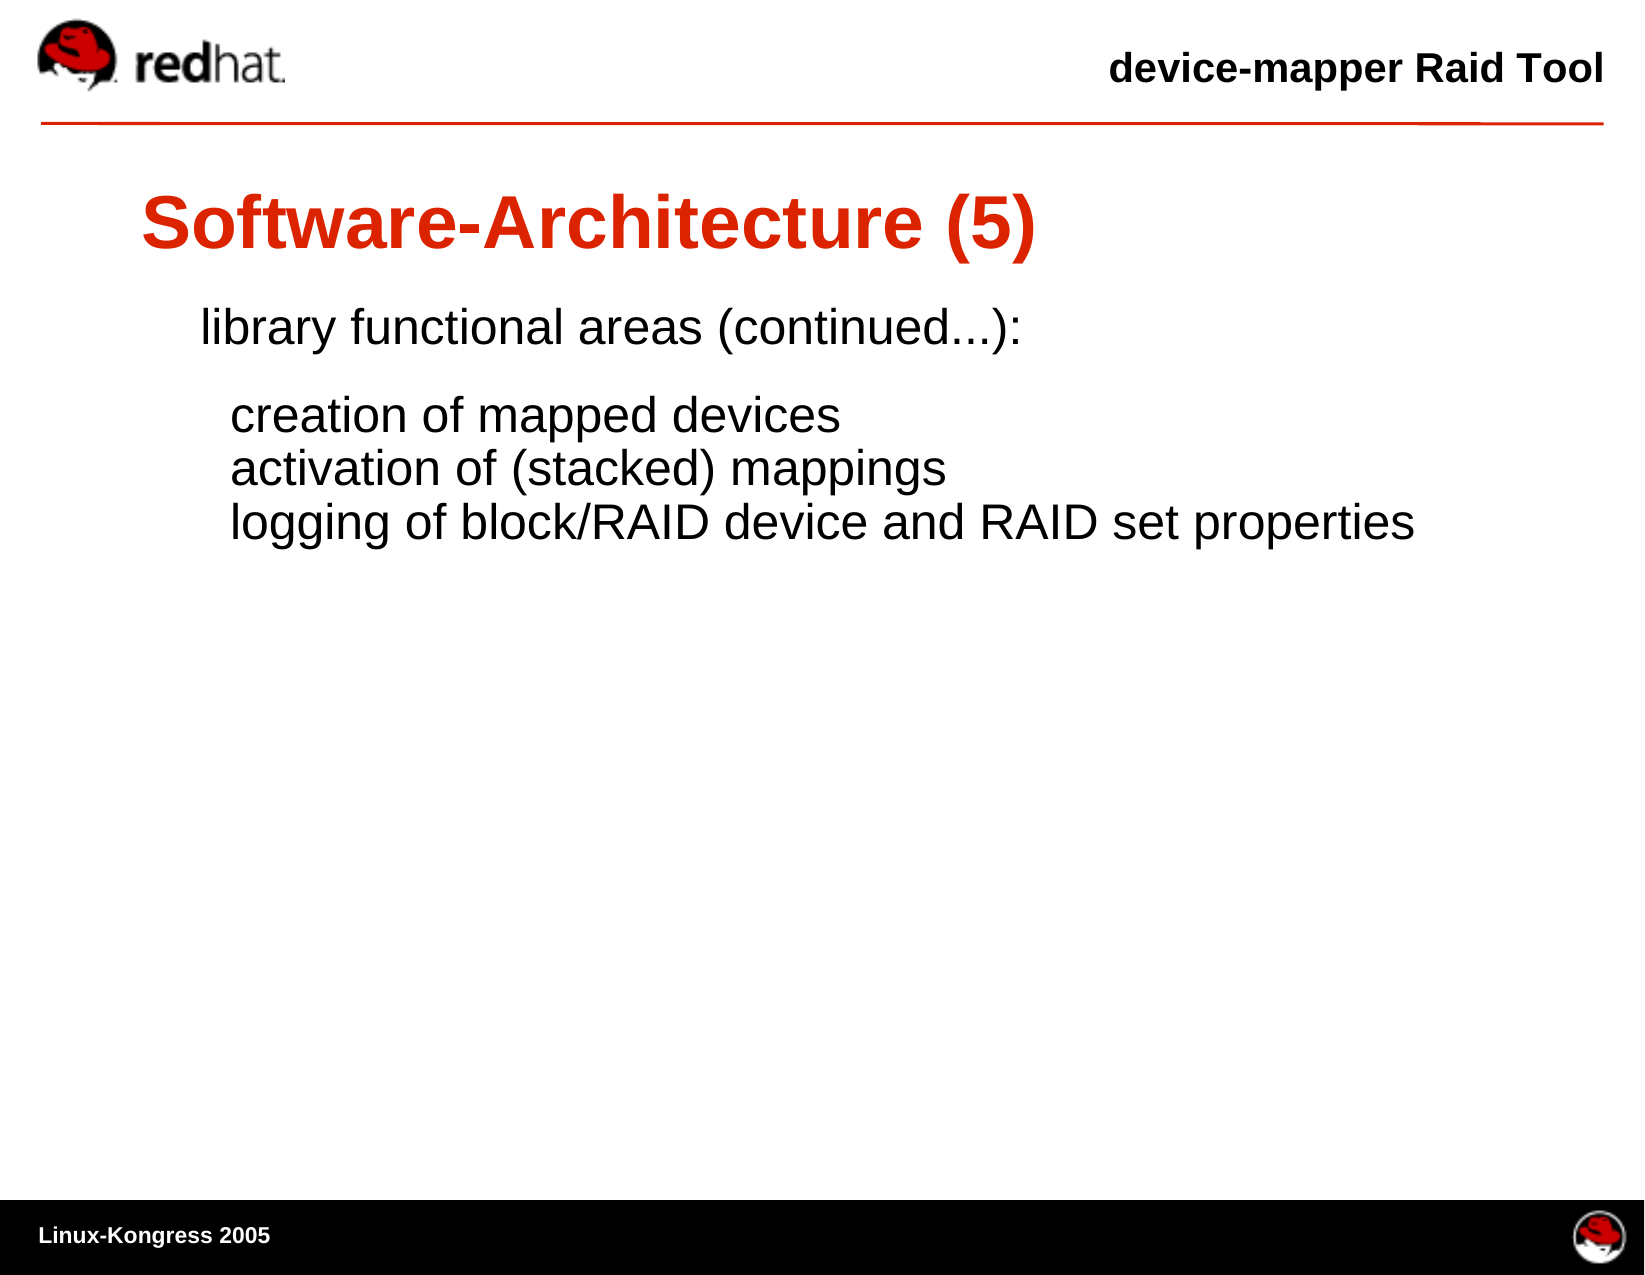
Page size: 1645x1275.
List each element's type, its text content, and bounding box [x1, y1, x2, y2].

text_box Software-Architecture (5) [141, 180, 1271, 275]
picture [36, 17, 285, 102]
text_box creation of mapped devices activation of (stacked) mappings logging of block/RAID device and RAID set properties [216, 389, 1645, 530]
picture [1568, 1207, 1631, 1270]
text_box library functional areas (continued...): [186, 302, 1621, 443]
text_box [0, 1200, 1645, 1275]
text_box Linux-Kongress 2005 [38, 1222, 381, 1252]
text_box device-mapper Raid Tool [959, 44, 1605, 97]
